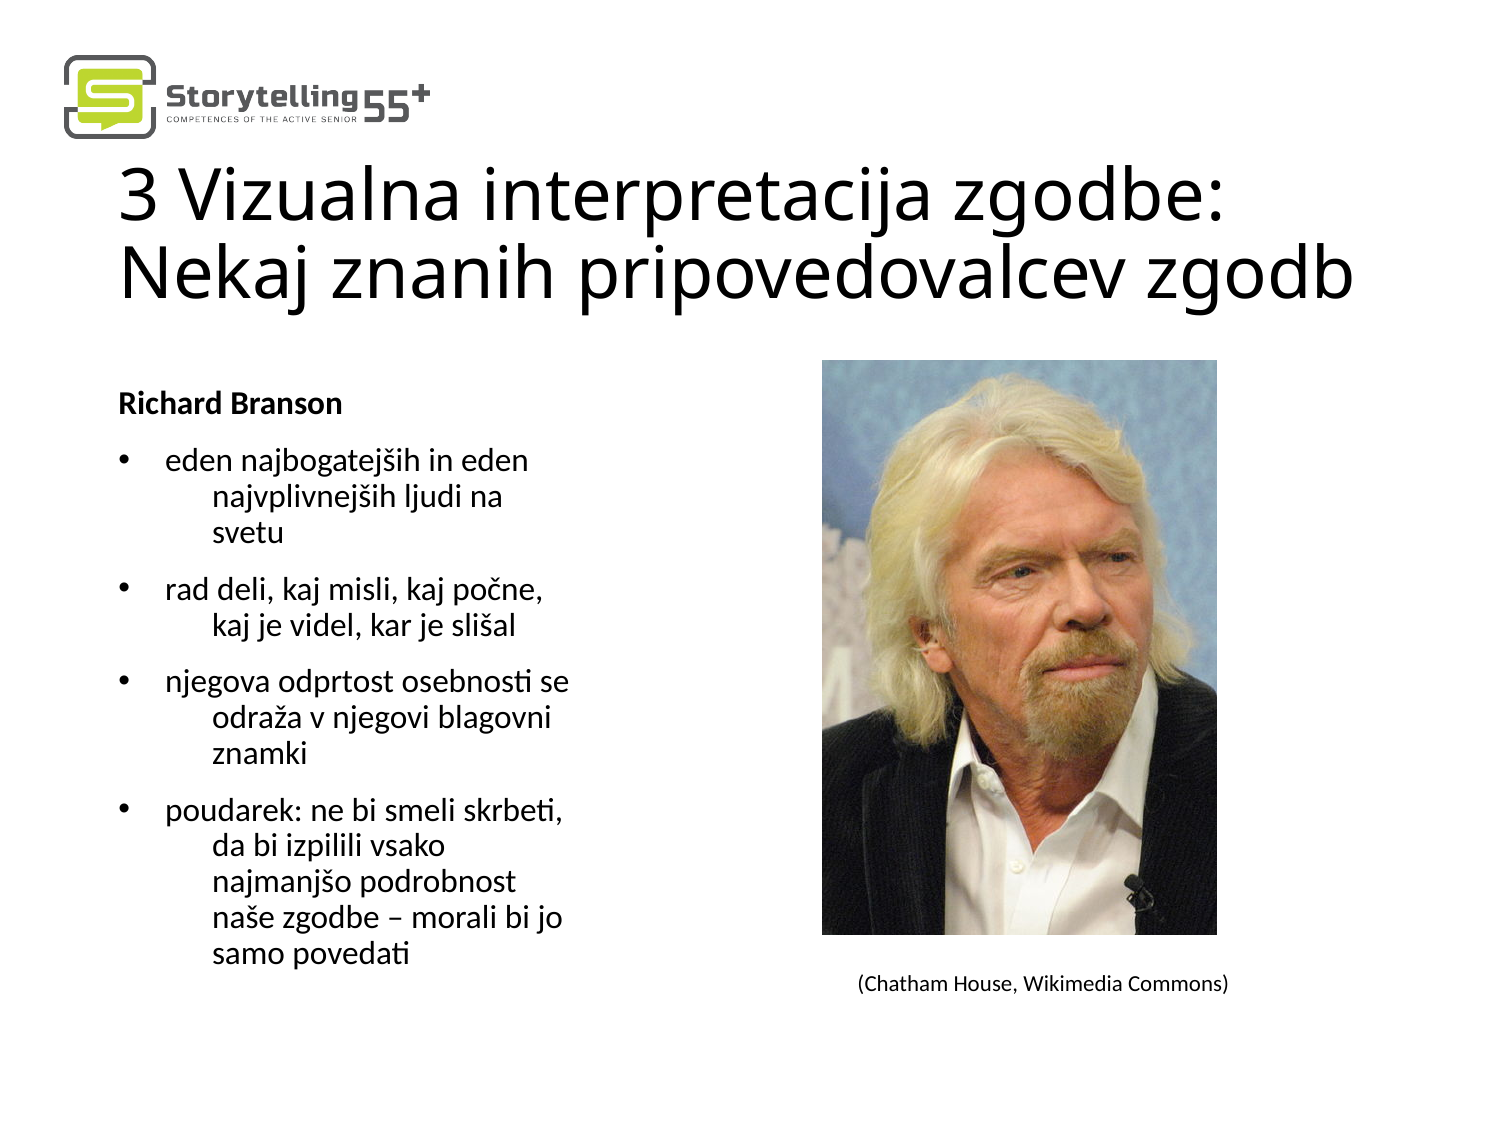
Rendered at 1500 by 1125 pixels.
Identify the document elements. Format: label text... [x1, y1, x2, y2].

picture [64, 55, 430, 139]
title 3 Vizualna interpretacija zgodbe: Nekaj znanih pripovedovalcev zgodb [103, 75, 1381, 400]
list Richard Branson eden najbogatejših in eden najvplivnejših ljudi na svetu rad deli, kaj misli, kaj počne, kaj je videl, kar je slišal njegova odprtost osebnosti se odraža v njegovi blagovni znamki poudarek: ne bi smeli skrbeti, da bi izpilili vsako najmanjšo podrobnost naše zgodbe – morali bi jo samo povedati [103, 378, 588, 1091]
picture [822, 360, 1217, 935]
text_box (Chatham House, Wikimedia Commons) [842, 961, 1380, 1004]
